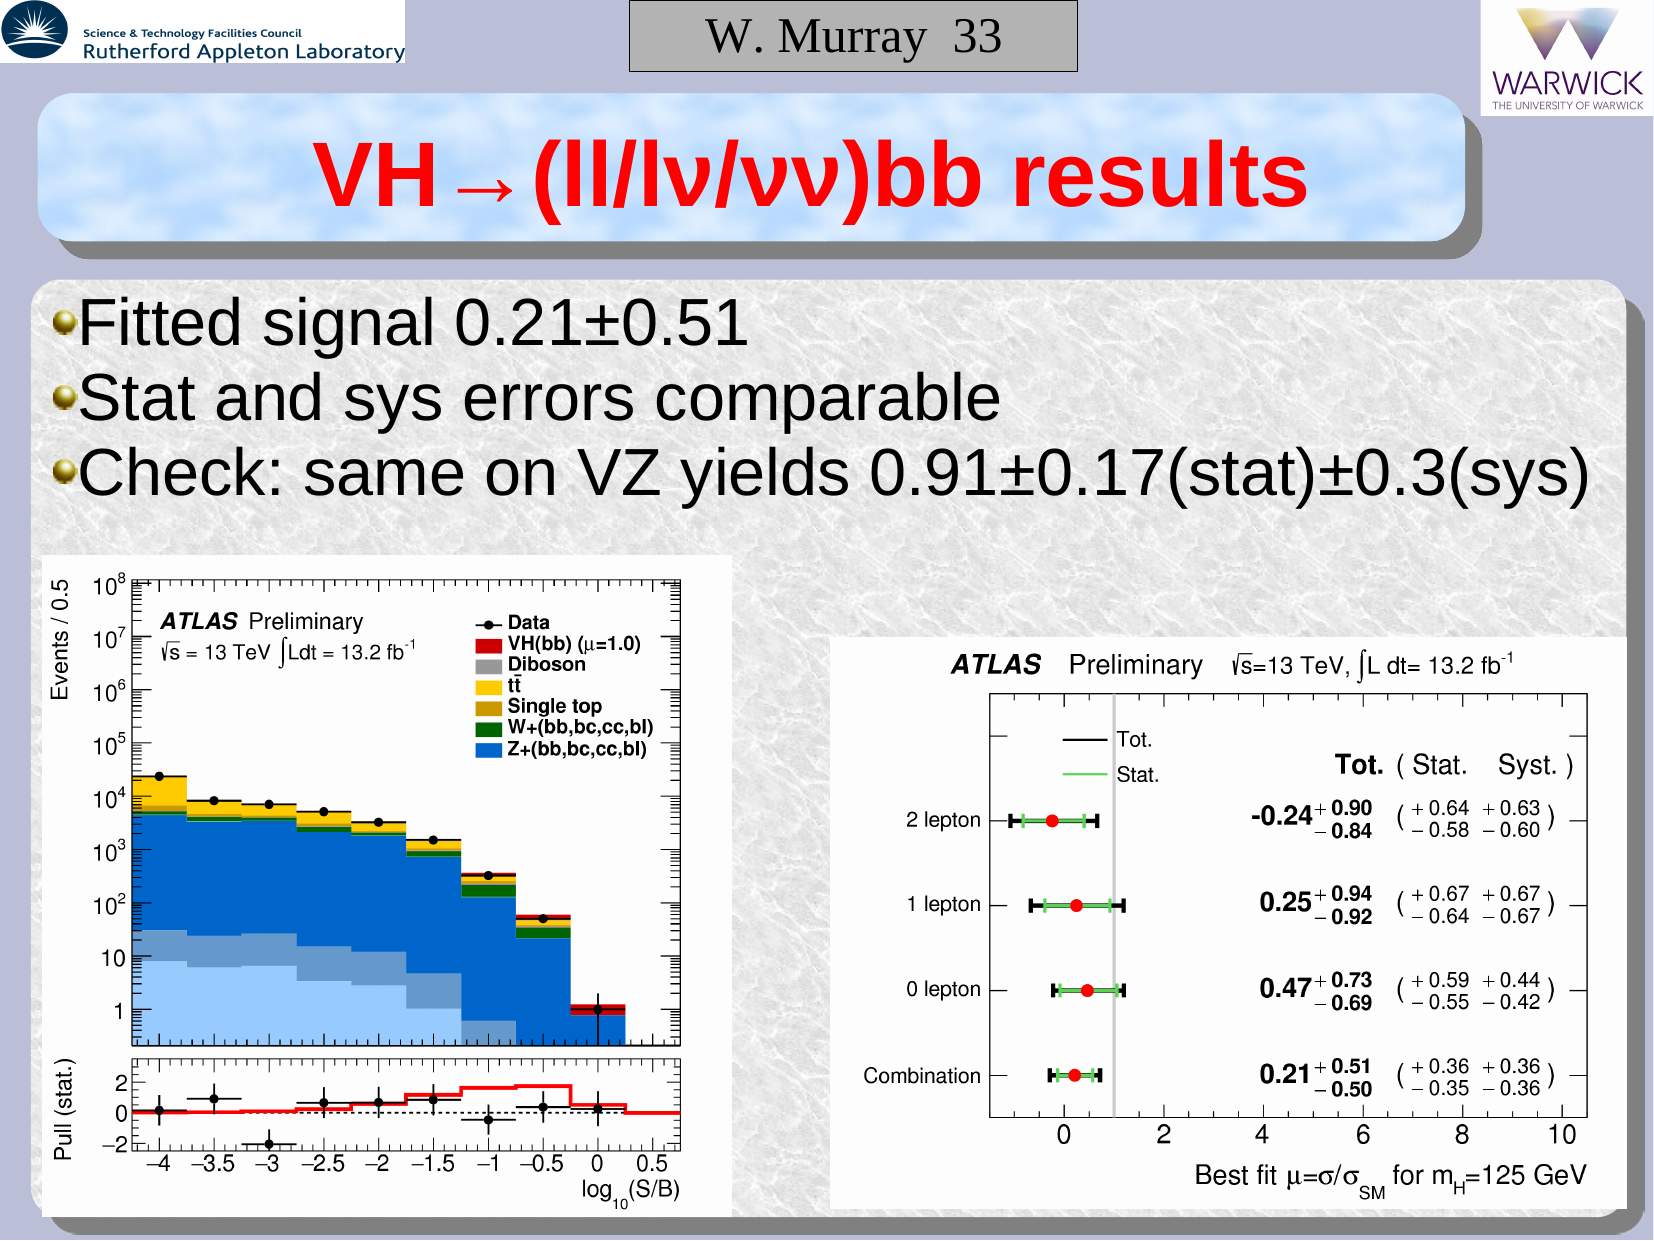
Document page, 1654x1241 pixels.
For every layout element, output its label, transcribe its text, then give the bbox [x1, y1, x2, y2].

picture [30, 279, 1627, 1218]
picture [37, 93, 1452, 242]
title VH→(ll/lν/νν)bb results [90, 101, 1584, 249]
list Fitted signal 0.21±0.51 Stat and sys errors comparable Check: same on VZ yields 0.91±0.17(stat)±0.3(sys) [53, 285, 1607, 793]
picture [1480, 0, 1654, 116]
picture [0, 0, 405, 63]
